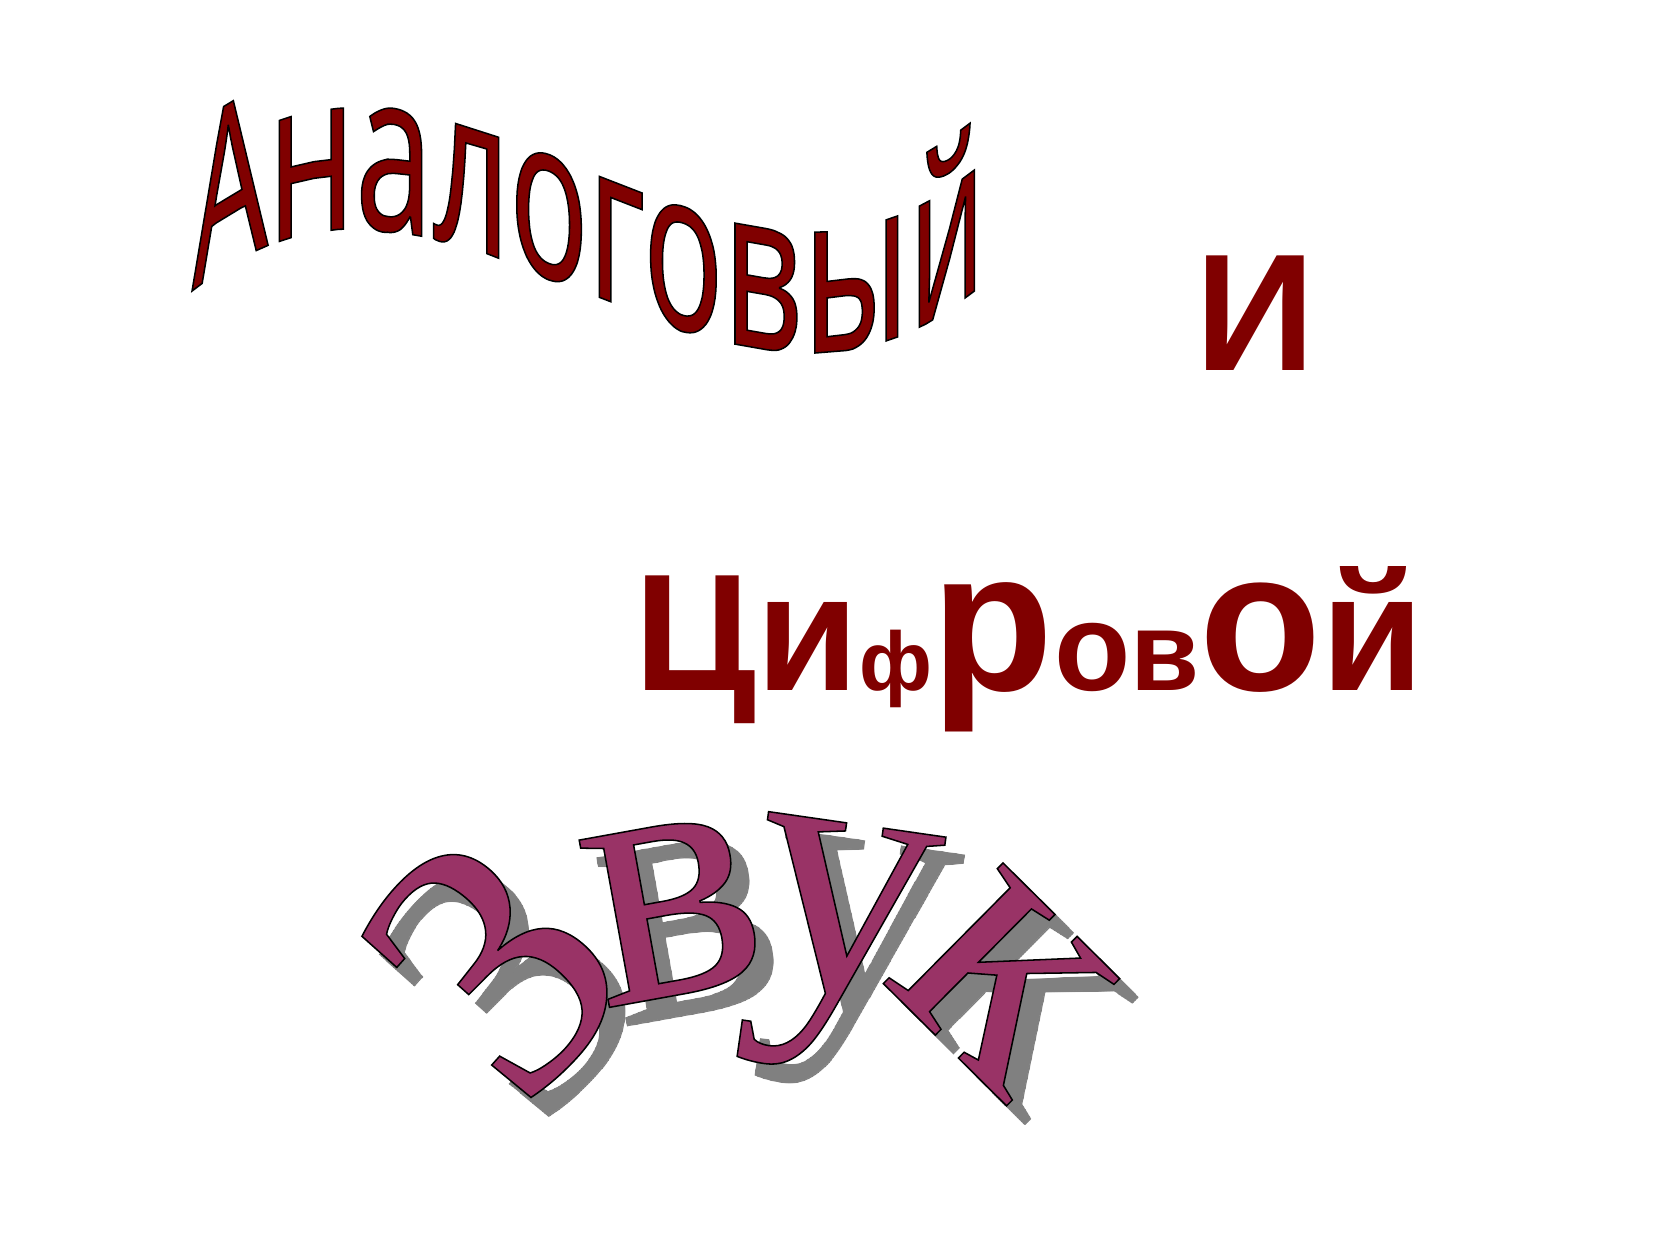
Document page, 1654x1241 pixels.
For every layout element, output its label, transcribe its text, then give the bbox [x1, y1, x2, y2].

text_box Аналоговый [192, 100, 269, 292]
text_box Аналоговый [279, 108, 344, 242]
text_box Звук [579, 823, 755, 1008]
text_box Аналоговый [516, 152, 582, 282]
text_box Звук [361, 854, 607, 1098]
text_box Аналоговый [361, 108, 422, 237]
text_box Аналоговый [650, 204, 717, 333]
text_box Аналоговый [735, 223, 797, 351]
text_box Аналоговый [433, 123, 499, 259]
text_box И [1181, 212, 1388, 414]
text_box Аналоговый [599, 176, 643, 302]
text_box Аналоговый [886, 215, 898, 341]
text_box Аналоговый [926, 123, 971, 178]
text_box Звук [883, 862, 1120, 1106]
text_box Звук [737, 811, 946, 1065]
text_box Аналоговый [919, 170, 975, 328]
text_box Цифровой [620, 501, 1625, 741]
text_box Аналоговый [814, 231, 875, 354]
